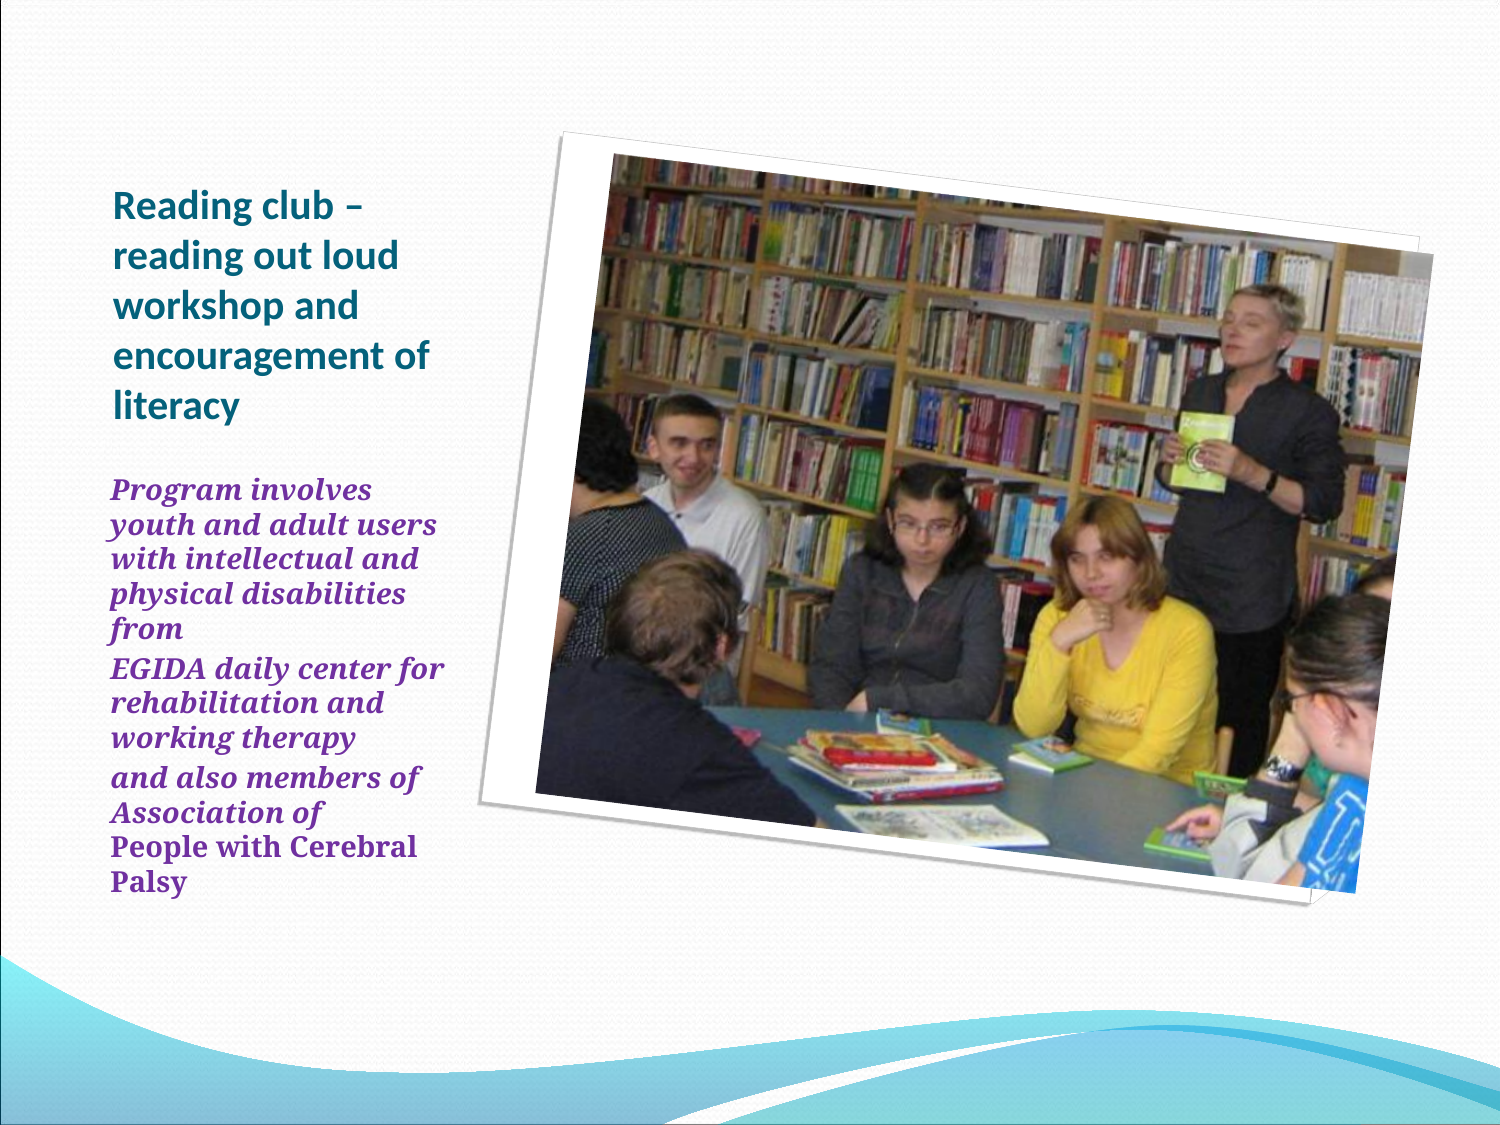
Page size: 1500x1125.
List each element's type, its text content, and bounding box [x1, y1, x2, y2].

text_box [535, 153, 1434, 894]
list Program involves youth and adult users with intellectual and physical disabilities from EGIDA daily center for rehabilitation and working therapy and also members of Association of People with Cerebral Palsy [99, 463, 463, 840]
picture [0, 0, 1500, 1125]
title Reading club – reading out loud workshop and encouragement of literacy [105, 170, 469, 436]
